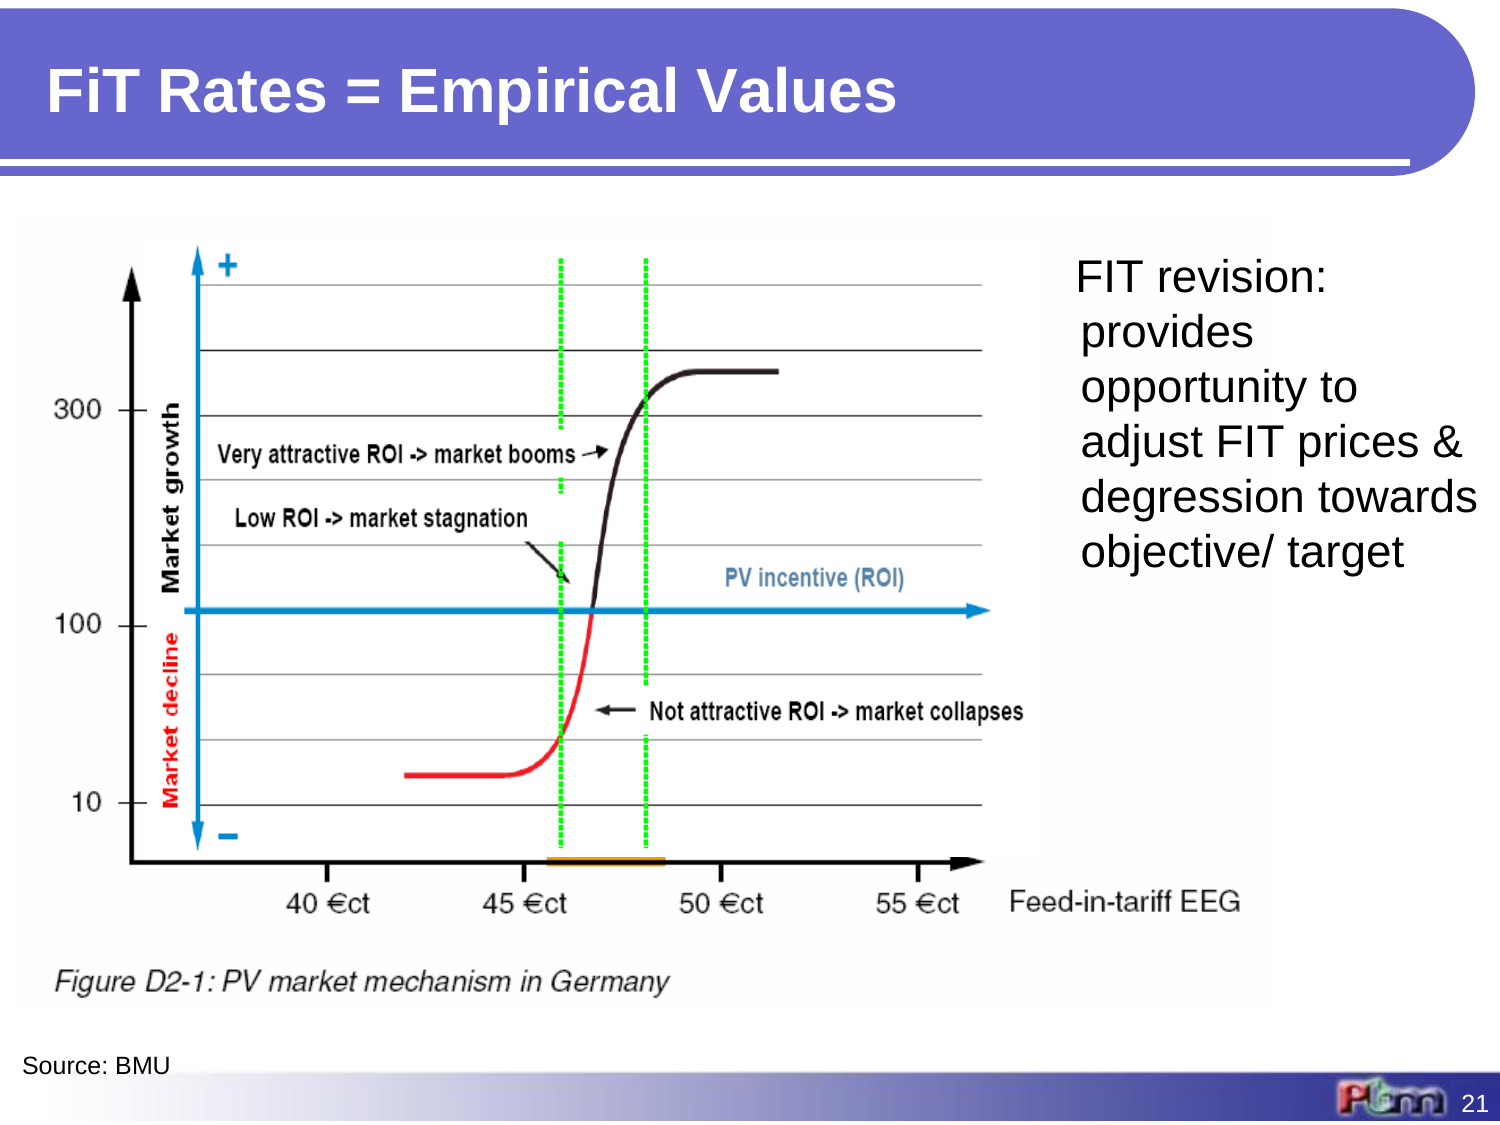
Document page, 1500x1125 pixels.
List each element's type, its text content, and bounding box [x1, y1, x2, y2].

picture [0, 1070, 1154, 1121]
picture [17, 219, 1271, 1009]
text_box FIT revision: provides opportunity to adjust FIT prices & degression towards objective/ target [1009, 239, 1500, 816]
text_box <編號> [1154, 1050, 1500, 1125]
title FiT Rates = Empirical Values [31, 12, 1417, 163]
text_box Source: BMU [7, 1041, 186, 1088]
